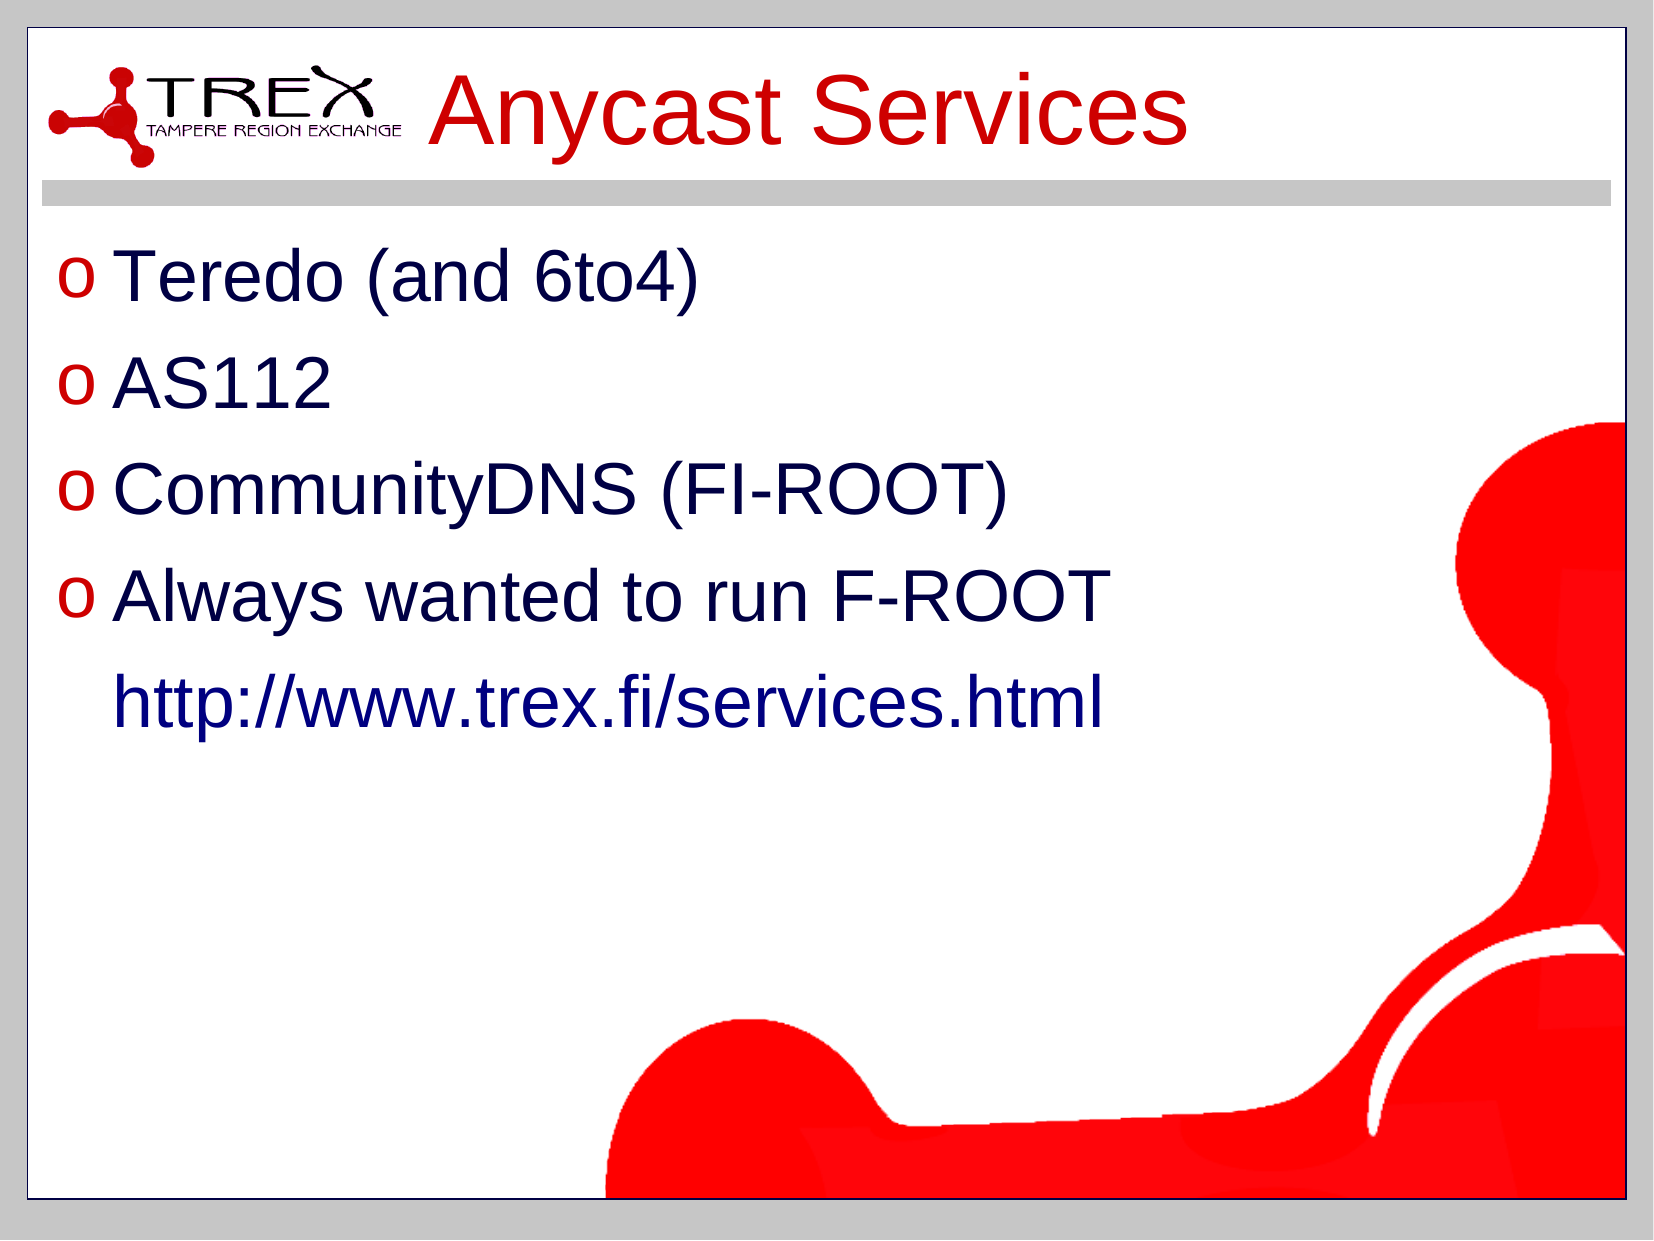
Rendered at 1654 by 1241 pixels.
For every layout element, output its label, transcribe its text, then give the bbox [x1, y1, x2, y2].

picture [41, 53, 413, 180]
title Anycast Services [413, 0, 1613, 220]
list Teredo (and 6to4) AS112 CommunityDNS (FI-ROOT) Always wanted to run F-ROOT http://www.trex.fi/services.html [41, 220, 1613, 1039]
